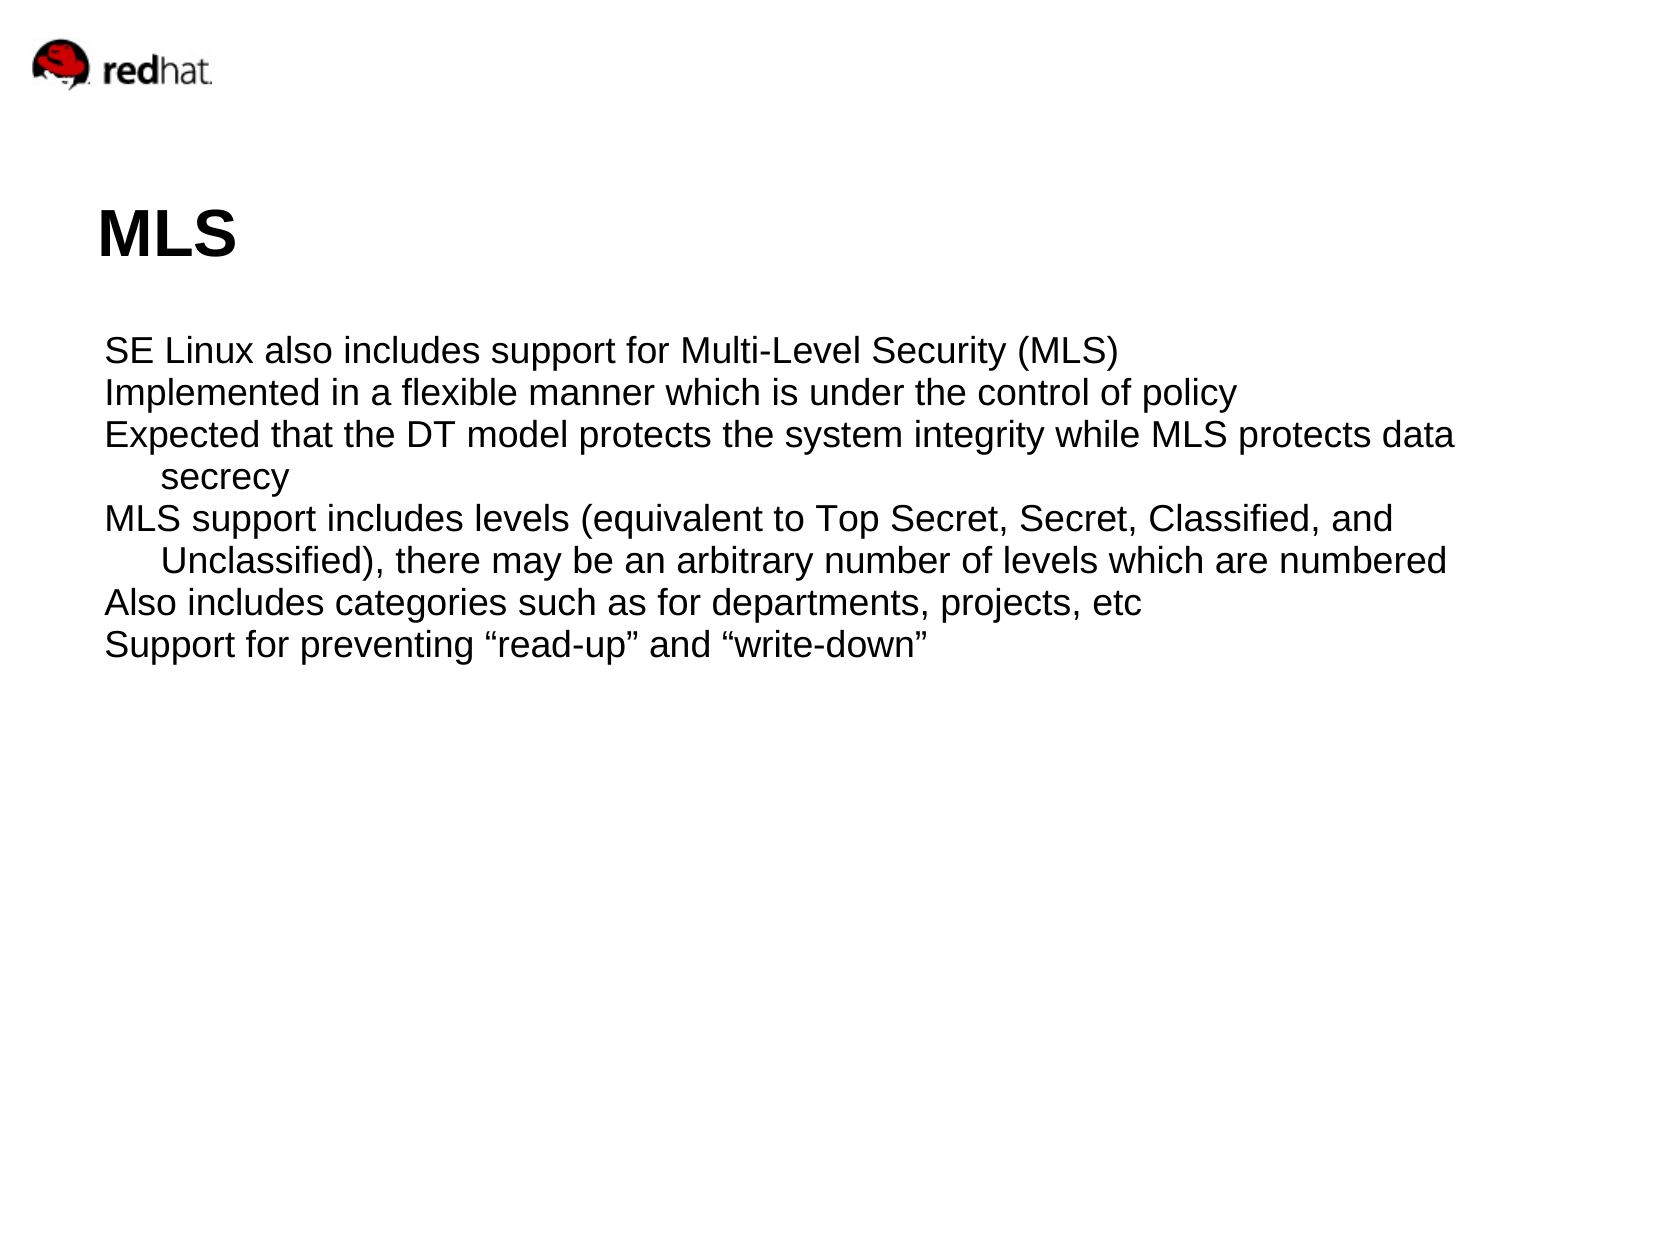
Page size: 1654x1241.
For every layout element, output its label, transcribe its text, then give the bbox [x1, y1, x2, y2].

title MLS [79, 159, 1485, 308]
list SE Linux also includes support for Multi-Level Security (MLS) Implemented in a flexible manner which is under the control of policy Expected that the DT model protects the system integrity while MLS protects data secrecy MLS support includes levels (equivalent to Top Secret, Secret, Classified, and Unclassified), there may be an arbitrary number of levels which are numbered Also includes categories such as for departments, projects, etc Support for preventing “read-up” and “write-down” [104, 329, 1510, 1062]
picture [31, 37, 212, 98]
